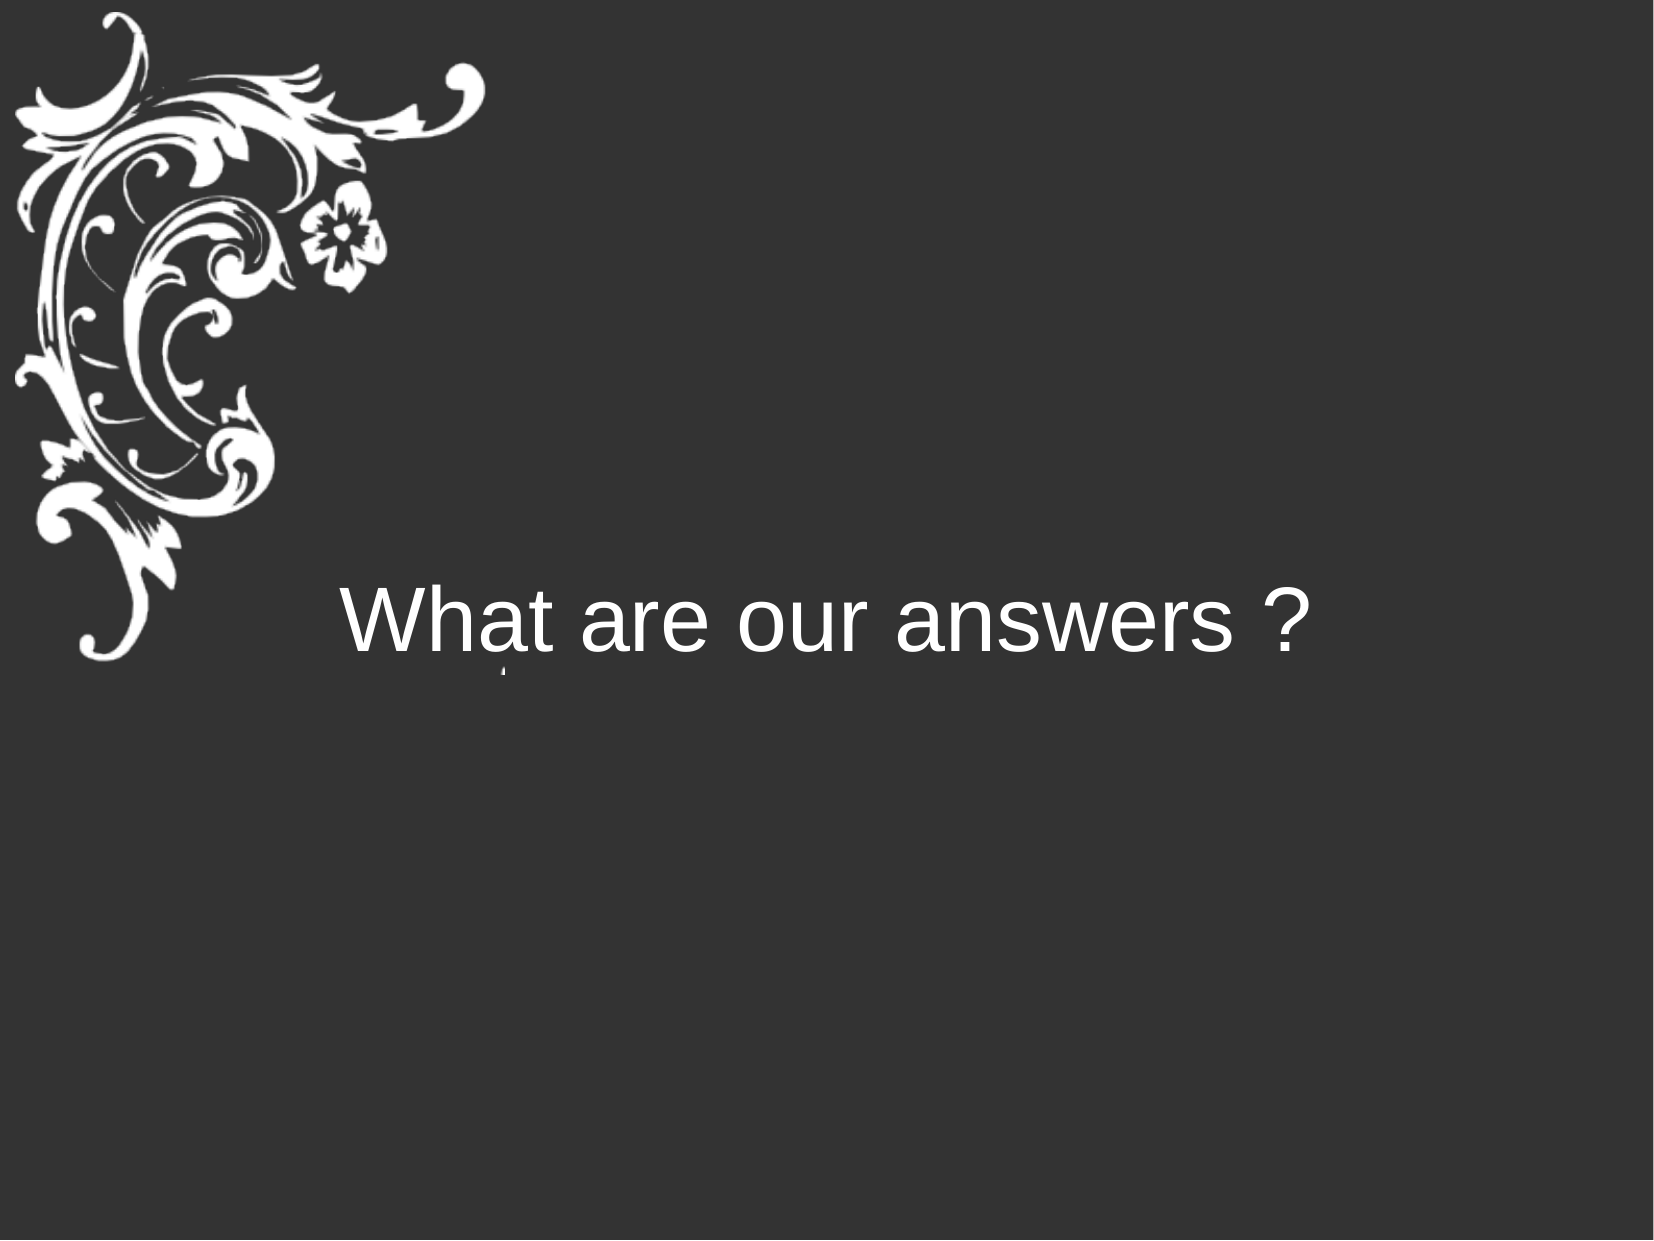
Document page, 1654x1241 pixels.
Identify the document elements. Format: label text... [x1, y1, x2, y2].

picture [15, 12, 505, 676]
title What are our answers ? [82, 516, 1571, 724]
